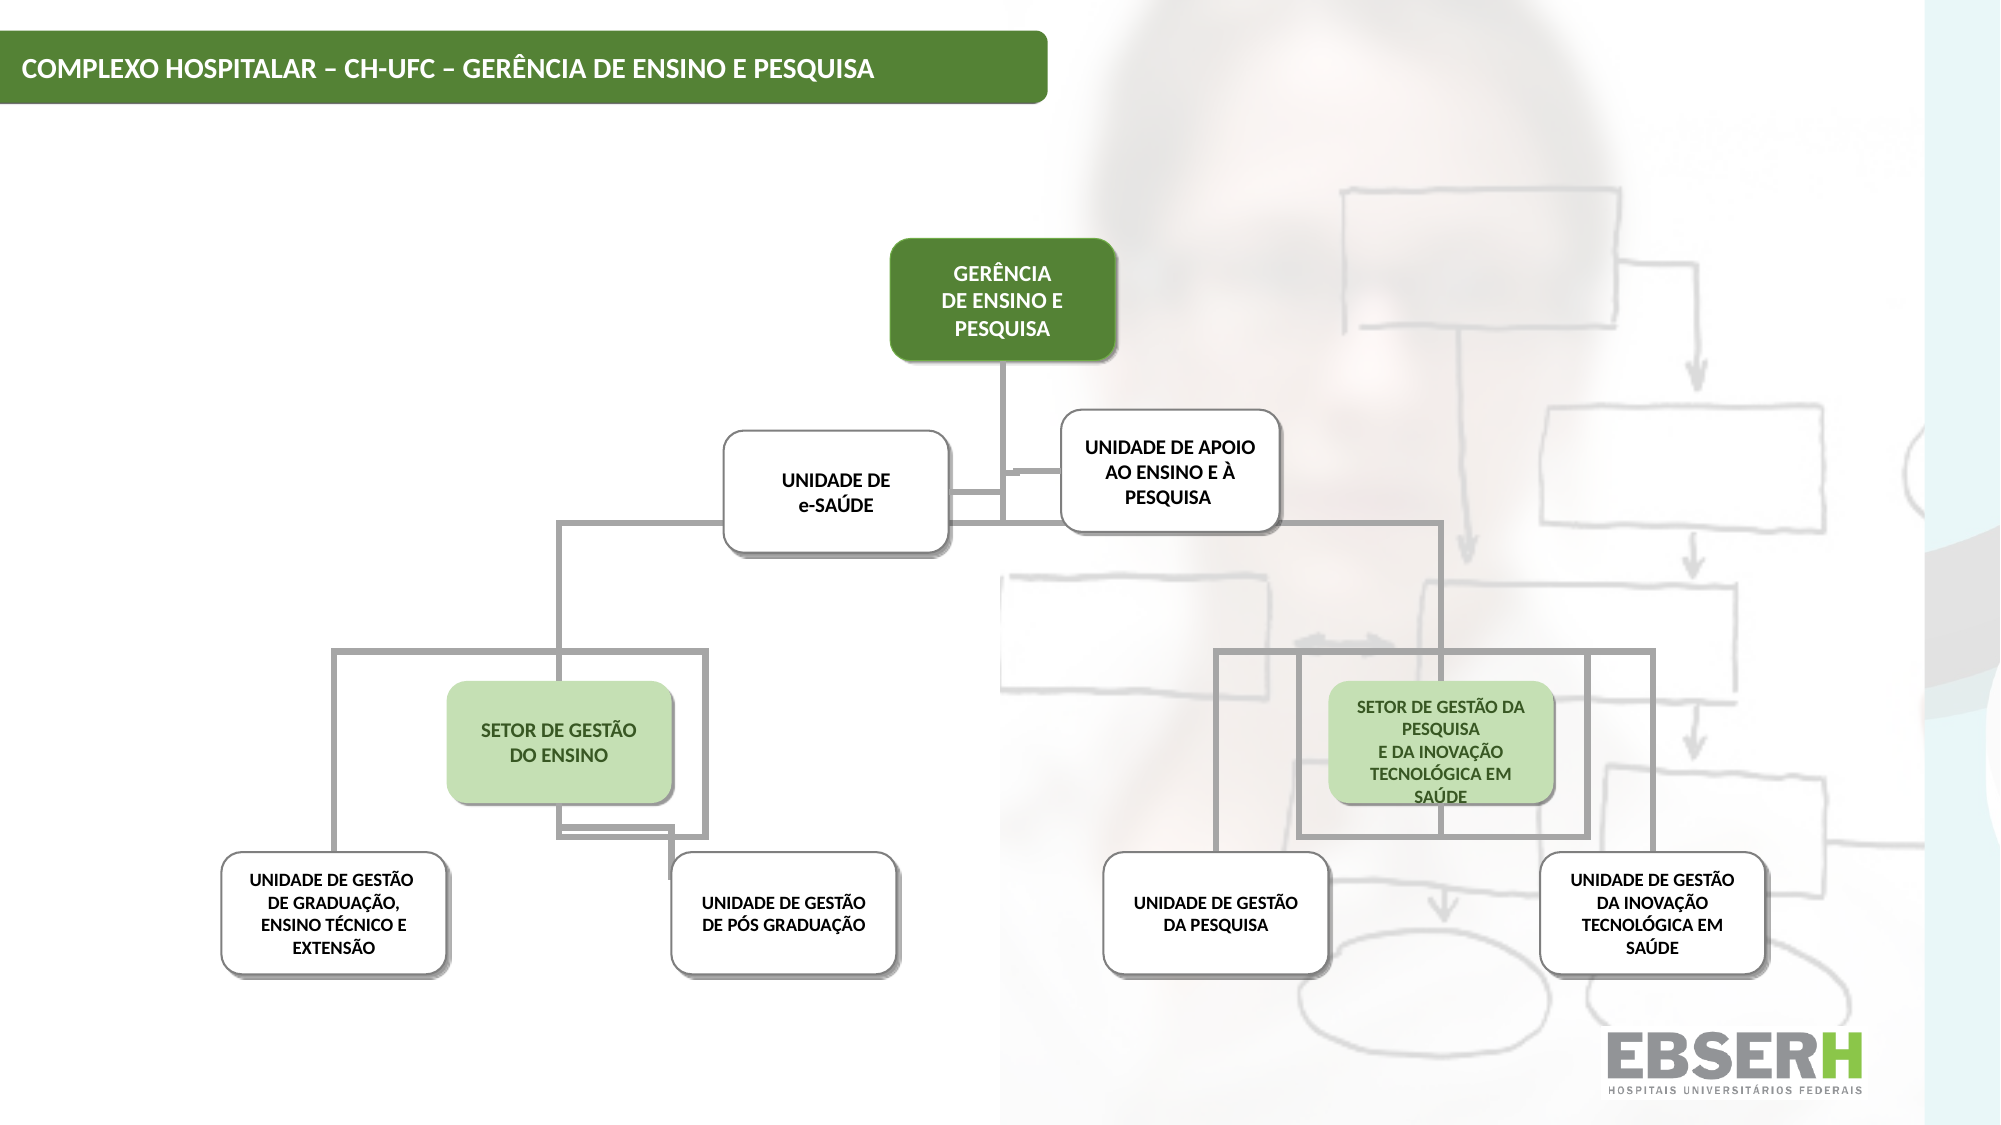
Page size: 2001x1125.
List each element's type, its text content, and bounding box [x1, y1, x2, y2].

text_box SETOR DE GESTÃO DO ENSINO [446, 680, 672, 804]
text_box UNIDADE DE GESTÃO DA PESQUISA [1103, 852, 1329, 975]
text_box UNIDADE DE GESTÃO DE GRADUAÇÃO, ENSINO TÉCNICO E EXTENSÃO [221, 852, 447, 975]
text_box COMPLEXO HOSPITALAR – CH-UFC – GERÊNCIA DE ENSINO E PESQUISA [0, 30, 1048, 103]
text_box UNIDADE DE GESTÃO DA INOVAÇÃO TECNOLÓGICA EM SAÚDE [1540, 852, 1766, 975]
text_box UNIDADE DE e-SAÚDE [723, 430, 949, 553]
text_box UNIDADE DE APOIO AO ENSINO E À PESQUISA [1061, 409, 1280, 532]
text_box SETOR DE GESTÃO DA PESQUISA E DA INOVAÇÃO TECNOLÓGICA EM SAÚDE [1328, 680, 1554, 804]
text_box GERÊNCIA DE ENSINO E PESQUISA [890, 238, 1116, 361]
text_box UNIDADE DE GESTÃO DE PÓS GRADUAÇÃO [671, 852, 897, 975]
